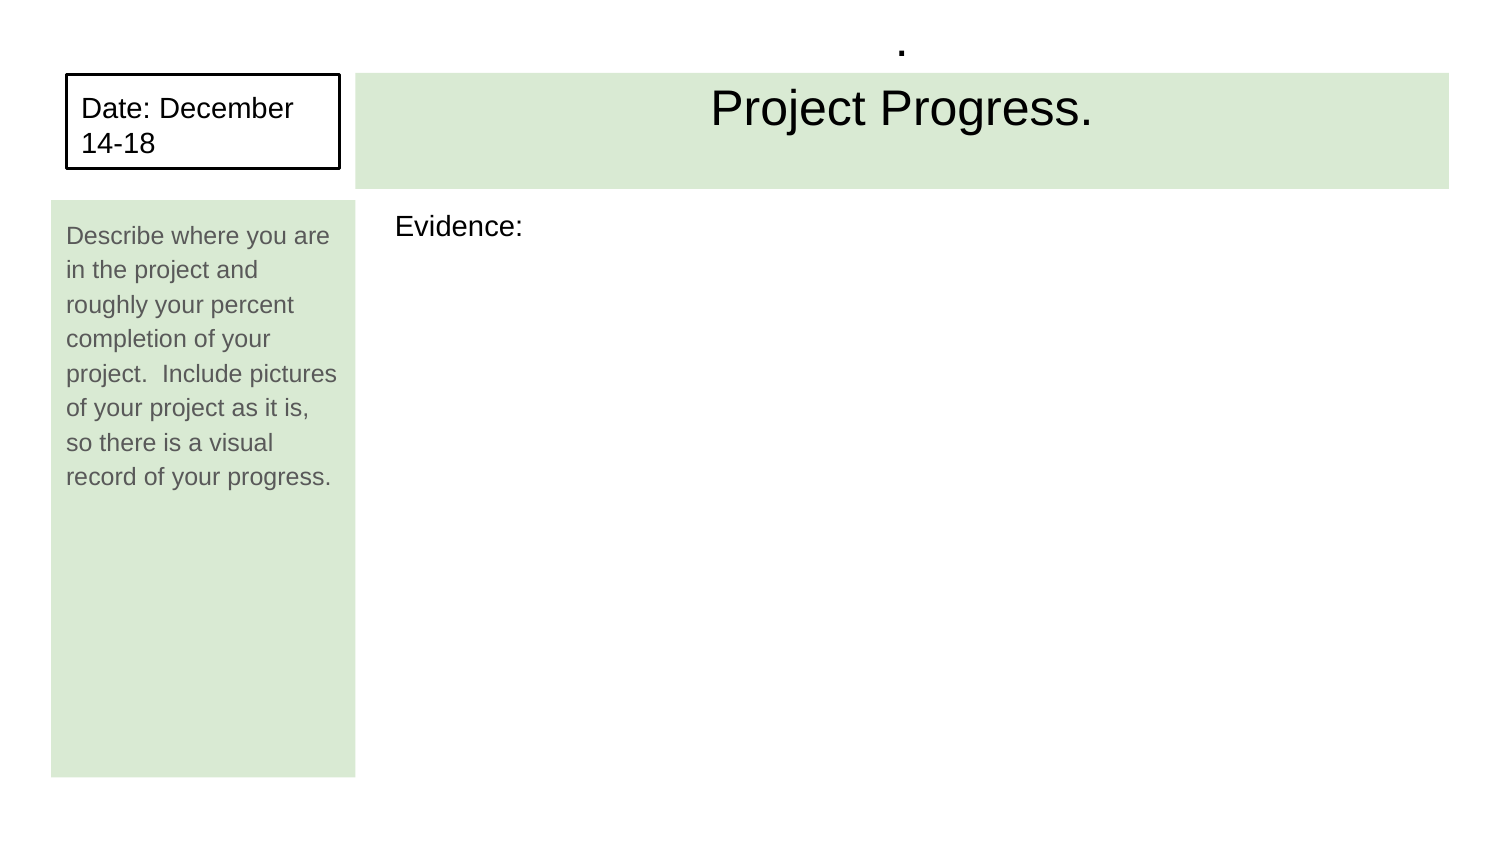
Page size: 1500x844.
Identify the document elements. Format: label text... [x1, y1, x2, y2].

text_box Evidence: [379, 191, 1449, 781]
list Describe where you are in the project and roughly your percent completion of your project. Include pictures of your project as it is, so there is a visual record of your progress. [51, 200, 356, 778]
title . Project Progress. [355, 72, 1449, 189]
text_box Date: December 14-18 [66, 74, 340, 169]
